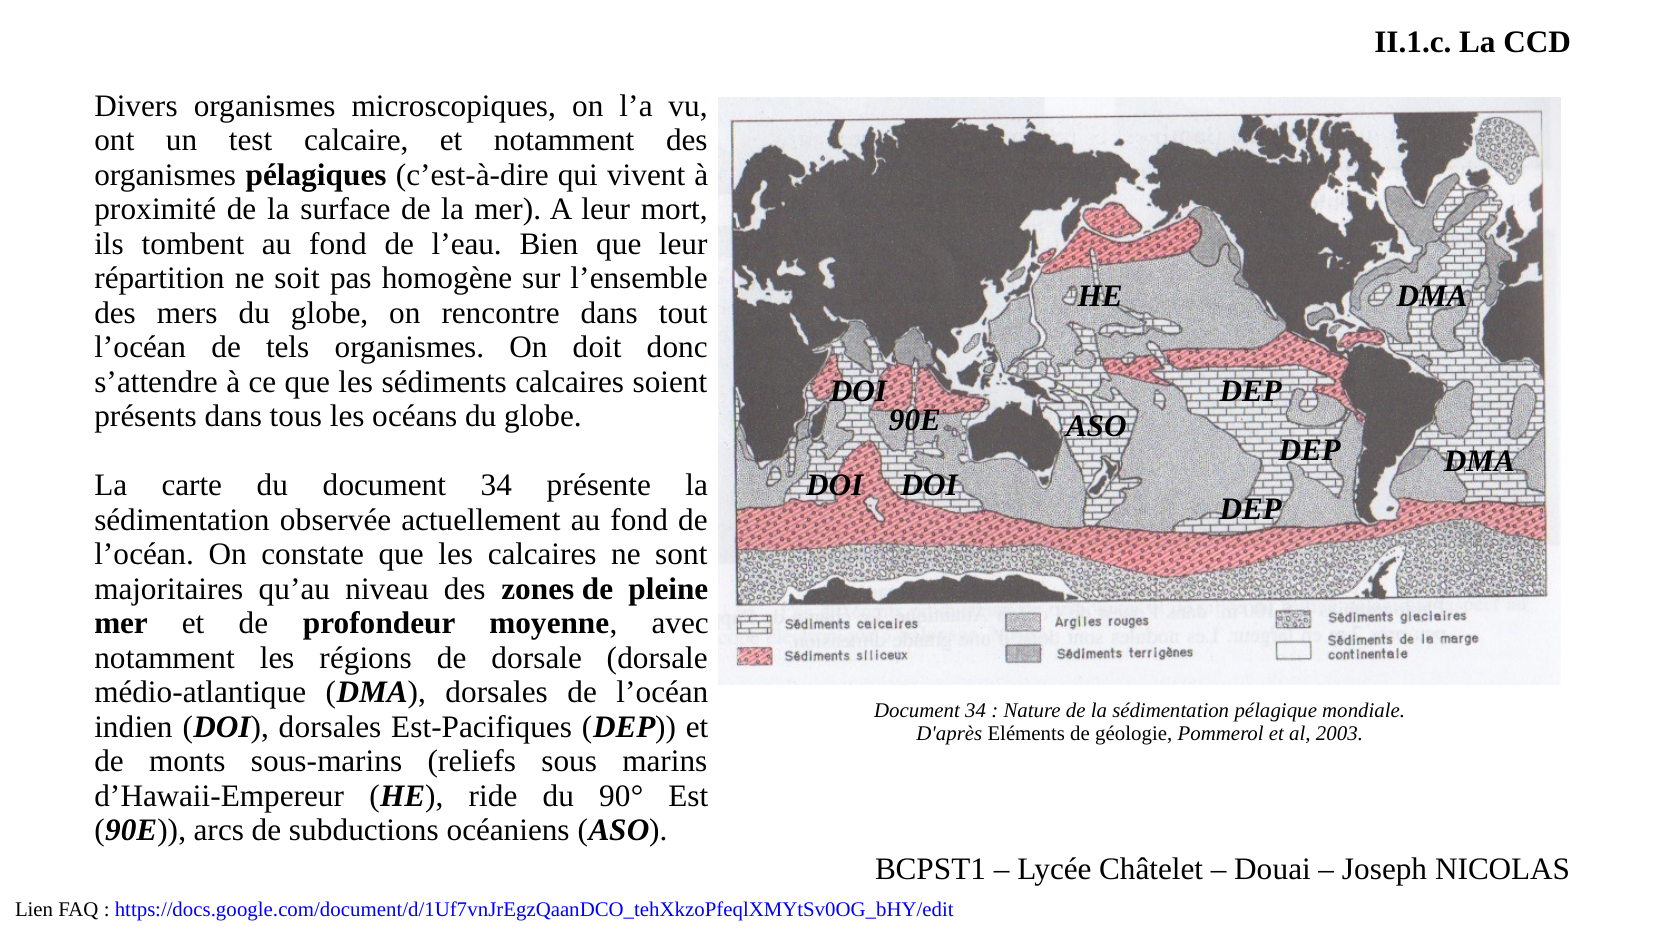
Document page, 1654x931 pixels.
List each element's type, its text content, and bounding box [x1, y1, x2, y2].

text_box BCPST1 – Lycée Châtelet – Douai – Joseph NICOLAS [637, 832, 1571, 905]
text_box DOI [814, 365, 922, 485]
text_box ASO [1051, 401, 1158, 520]
text_box DEP [1204, 485, 1312, 603]
text_box II.1.c. La CCD [637, 5, 1572, 78]
text_box Divers organismes microscopiques, on l’a vu, ont un test calcaire, et notamment des organismes pélagiques (c’est-à-dire qui vivent à proximité de la surface de la mer). A leur mort, ils tombent au fond de l’eau. Bien que leur répartition ne soit pas homogène sur l’ensemble des mers du globe, on rencontre dans tout l’océan de tels organismes. On doit donc s’attendre à ce que les sédiments calcaires soient présents dans tous les océans du globe. La carte du document 34 présente la sédimentation observée actuellement au fond de l’océan. On constate que les calcaires ne sont majoritaires qu’au niveau des zones de pleine mer et de profondeur moyenne, avec notamment les régions de dorsale (dorsale médio-atlantique (DMA), dorsales de l’océan indien (DOI), dorsales Est-Pacifiques (DEP)) et de monts sous-marins (reliefs sous marins d’Hawaii-Empereur (HE), ride du 90° Est (90E)), arcs de subductions océaniens (ASO). [94, 88, 709, 848]
text_box HE [1062, 271, 1170, 390]
text_box DMA [1381, 271, 1489, 390]
text_box DEP [1204, 365, 1312, 485]
picture [718, 97, 1561, 686]
text_box DOI [791, 460, 885, 579]
text_box Document 34 : Nature de la sédimentation pélagique mondiale. D'après Eléments de géologie, Pommerol et al, 2003. [868, 698, 1412, 768]
text_box DEP [1263, 425, 1371, 544]
text_box Lien FAQ : https://docs.google.com/document/d/1Uf7vnJrEgzQaanDCO_tehXkzoPfeqlXMYtSv0OG_bHY/edit [0, 897, 993, 931]
text_box DOI [885, 460, 993, 579]
text_box 90E [874, 395, 981, 514]
text_box DMA [1429, 436, 1536, 556]
